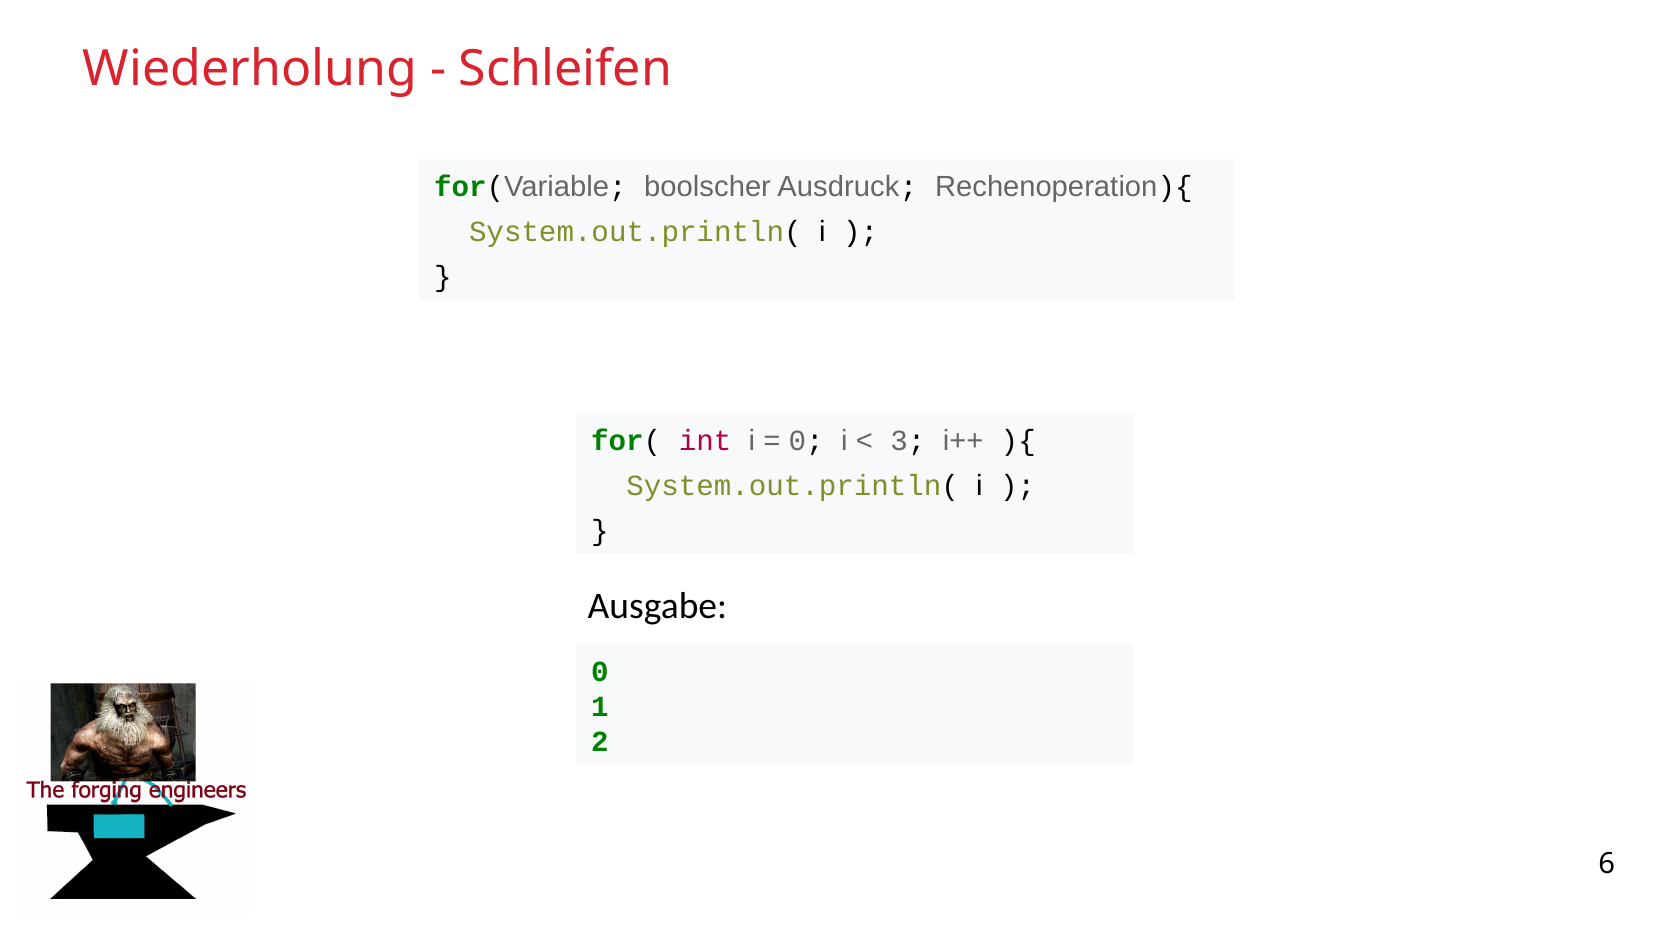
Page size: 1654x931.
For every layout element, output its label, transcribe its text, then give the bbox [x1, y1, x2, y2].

picture [17, 679, 254, 916]
title Wiederholung - Schleifen [82, 37, 1571, 95]
text_box Ausgabe: [572, 573, 745, 635]
text_box 0 1 2 [576, 644, 1134, 764]
text_box for(Variable; boolscher Ausdruck; Rechenoperation){ System.out.println( i ); } [419, 159, 1235, 300]
text_box for( int i = 0; i < 3; i++ ){ System.out.println( i ); } [576, 413, 1134, 554]
